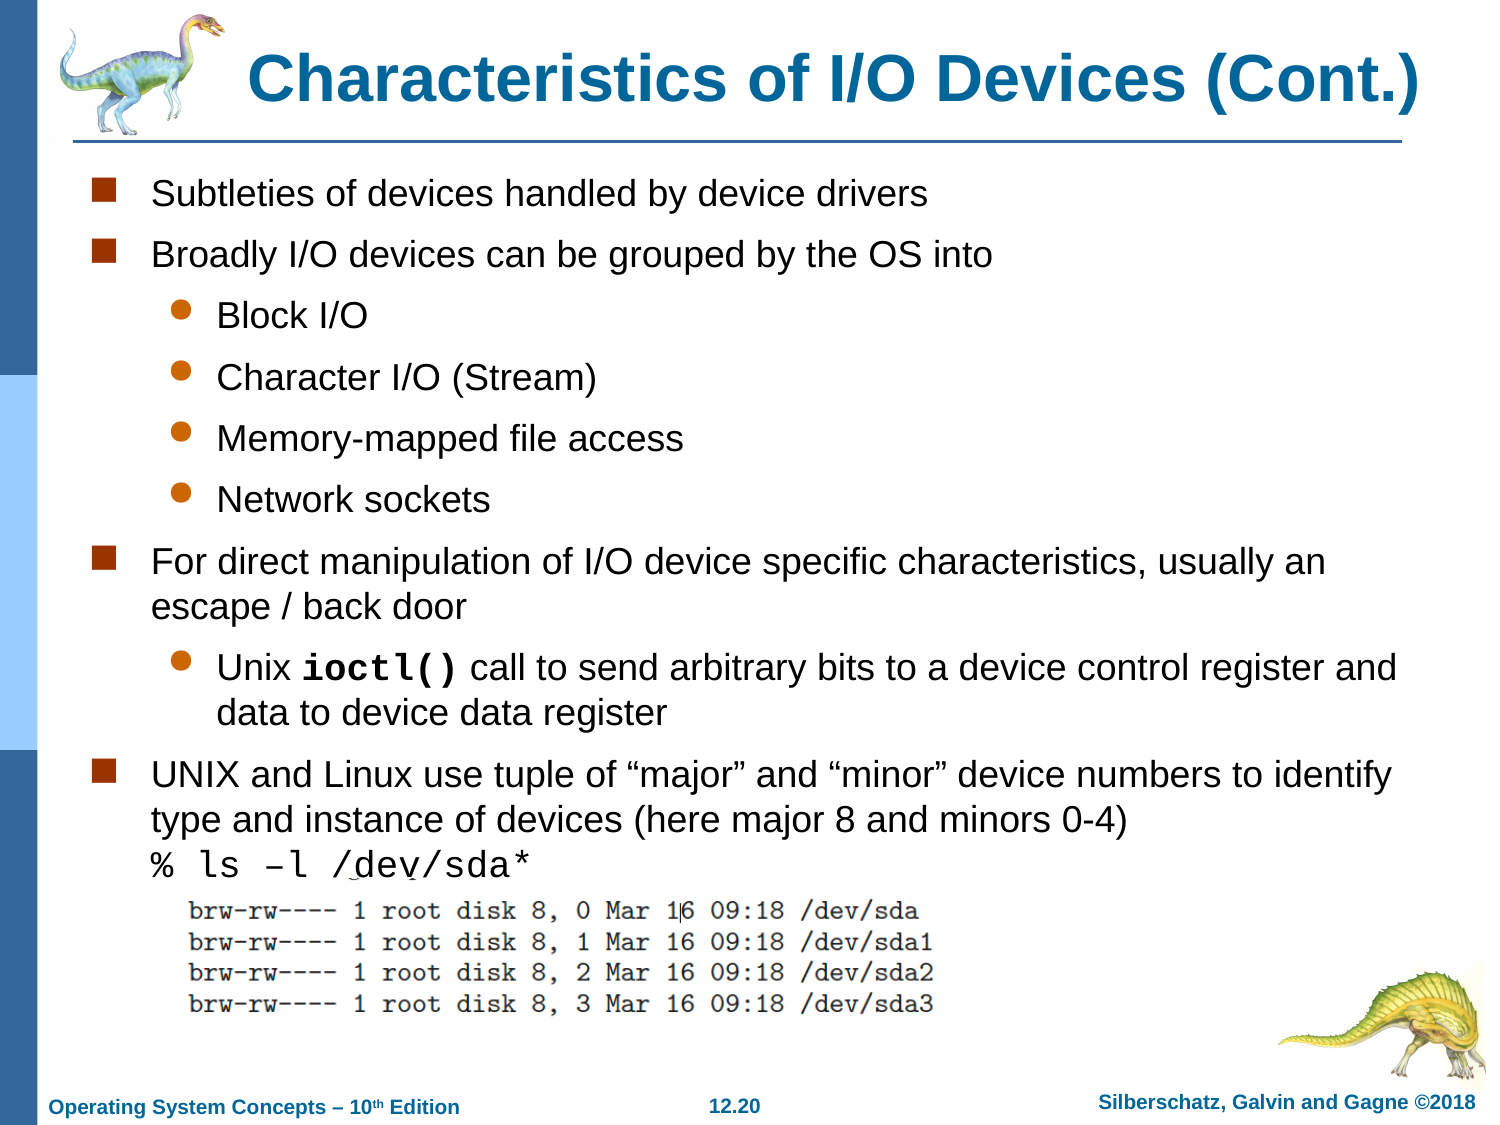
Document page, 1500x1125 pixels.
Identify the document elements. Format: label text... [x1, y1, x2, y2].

picture [1415, 1094, 1423, 1099]
title Characteristics of I/O Devices (Cont.) [203, 27, 1466, 123]
picture [108, 878, 970, 1033]
picture [1275, 959, 1486, 1090]
list Subtleties of devices handled by device drivers Broadly I/O devices can be grouped by the OS into Block I/O Character I/O (Stream) Memory-mapped file access Network sockets For direct manipulation of I/O device specific characteristics, usually an escape / back door Unix ioctl() call to send arbitrary bits to a device control register and data to device data register UNIX and Linux use tuple of “major” and “minor” device numbers to identify type and instance of devices (here major 8 and minors 0-4) % ls –l /dev/sda* [79, 161, 1466, 994]
picture [46, 0, 243, 149]
